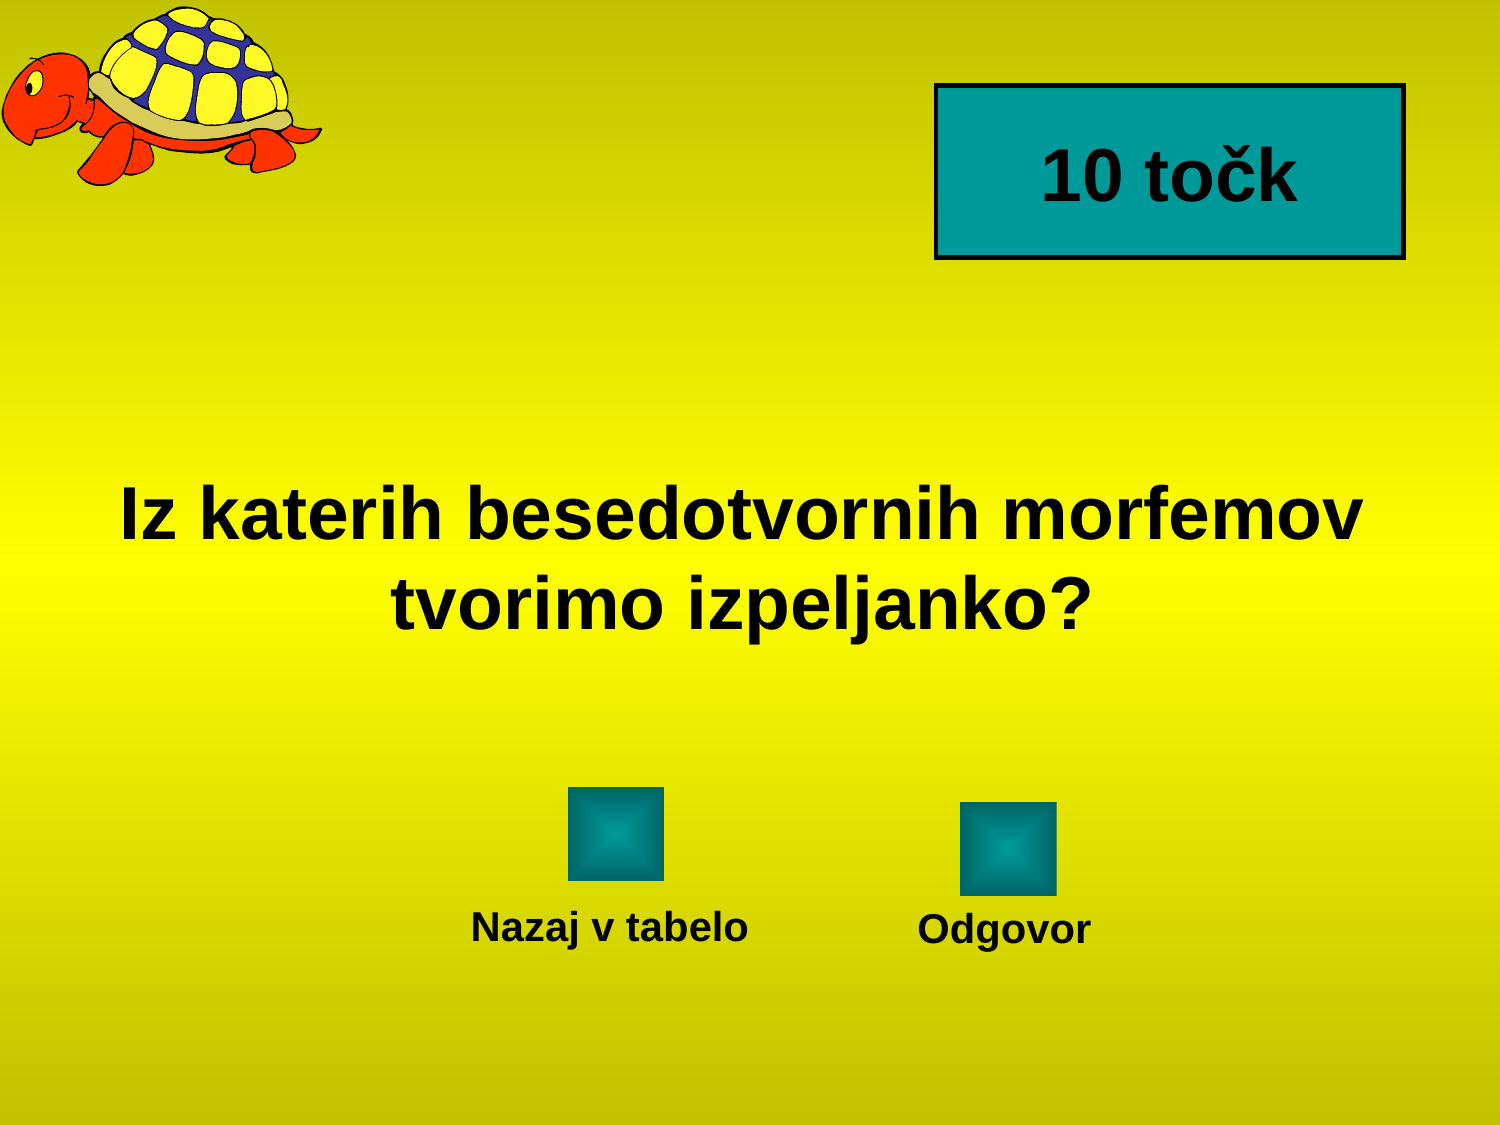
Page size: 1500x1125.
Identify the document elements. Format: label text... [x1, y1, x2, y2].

text_box [960, 802, 1057, 896]
text_box Nazaj v tabelo [435, 892, 784, 958]
text_box Odgovor [859, 894, 1150, 959]
title Iz katerih besedotvornih morfemov tvorimo izpeljanko? [67, 415, 1418, 693]
text_box [568, 787, 664, 881]
text_box 10 točk [935, 85, 1404, 258]
